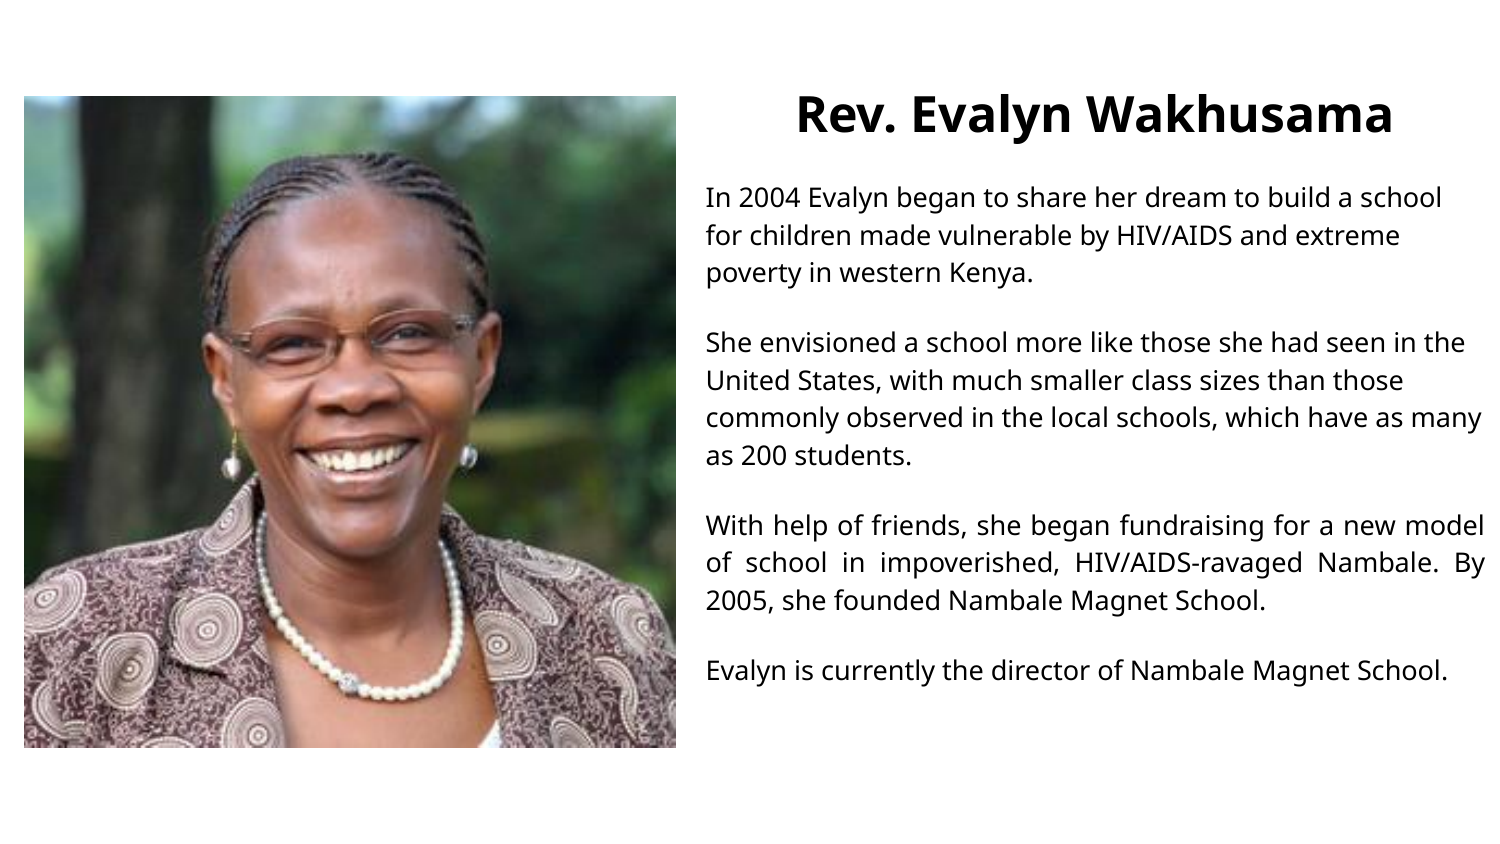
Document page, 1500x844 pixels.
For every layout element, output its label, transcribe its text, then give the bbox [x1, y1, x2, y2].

picture [24, 96, 676, 748]
list Rev. Evalyn Wakhusama In 2004 Evalyn began to share her dream to build a school for children made vulnerable by HIV/AIDS and extreme poverty in western Kenya. She envisioned a school more like those she had seen in the United States, with much smaller class sizes than those commonly observed in the local schools, which have as many as 200 students. With help of friends, she began fundraising for a new model of school in impoverished, HIV/AIDS-ravaged Nambale. By 2005, she founded Nambale Magnet School. Evalyn is currently the director of Nambale Magnet School. [690, 58, 1500, 786]
